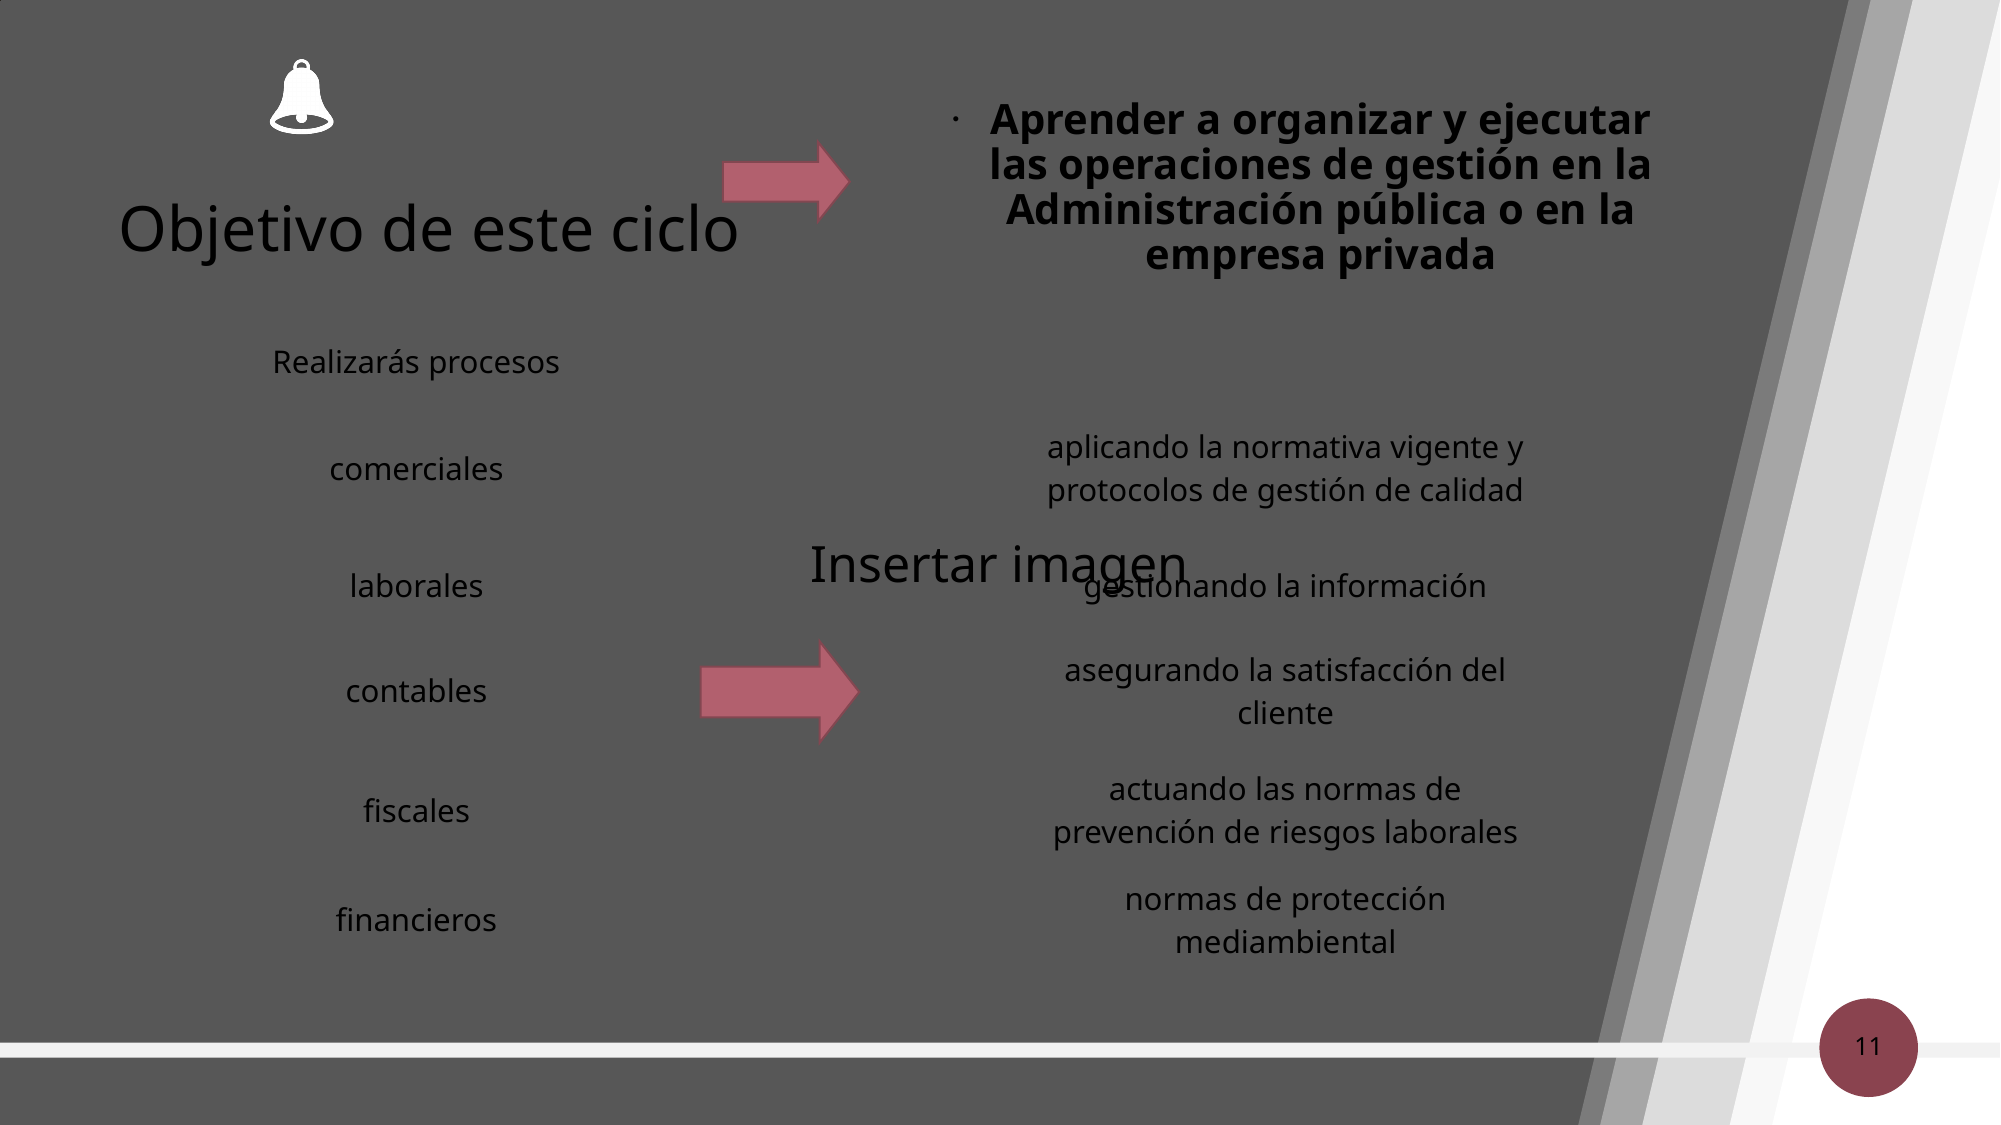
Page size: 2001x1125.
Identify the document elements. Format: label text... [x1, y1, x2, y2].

table_cell [613, 875, 1044, 963]
table_cell [613, 636, 1044, 743]
table_cell contables [220, 636, 613, 743]
picture [256, 51, 347, 142]
list Aprender a organizar y ejecutar las operaciones de gestión en la Administración pública o en la empresa privada [914, 91, 1691, 252]
table_cell comerciales [220, 401, 613, 533]
text_box <número> [1819, 1015, 1918, 1081]
table_cell [613, 401, 1044, 533]
table_cell gestionando la información [1044, 533, 1527, 636]
table_cell financieros [220, 875, 613, 963]
table_cell [613, 743, 1044, 875]
table_header [1044, 319, 1527, 401]
table_cell aplicando la normativa vigente y protocolos de gestión de calidad [1044, 401, 1527, 533]
table_cell actuando las normas de prevención de riesgos laborales [1044, 743, 1527, 875]
table_cell laborales [220, 533, 613, 636]
text_box [0, 0, 2000, 1125]
title Objetivo de este ciclo [103, 91, 1779, 342]
table_cell [613, 533, 1044, 636]
table_header Realizarás procesos [220, 319, 613, 401]
table_cell normas de protección mediambiental [1044, 875, 1527, 963]
table_header [613, 319, 1044, 401]
table_cell asegurando la satisfacción del cliente [1044, 636, 1527, 743]
table_cell fiscales [220, 743, 613, 875]
